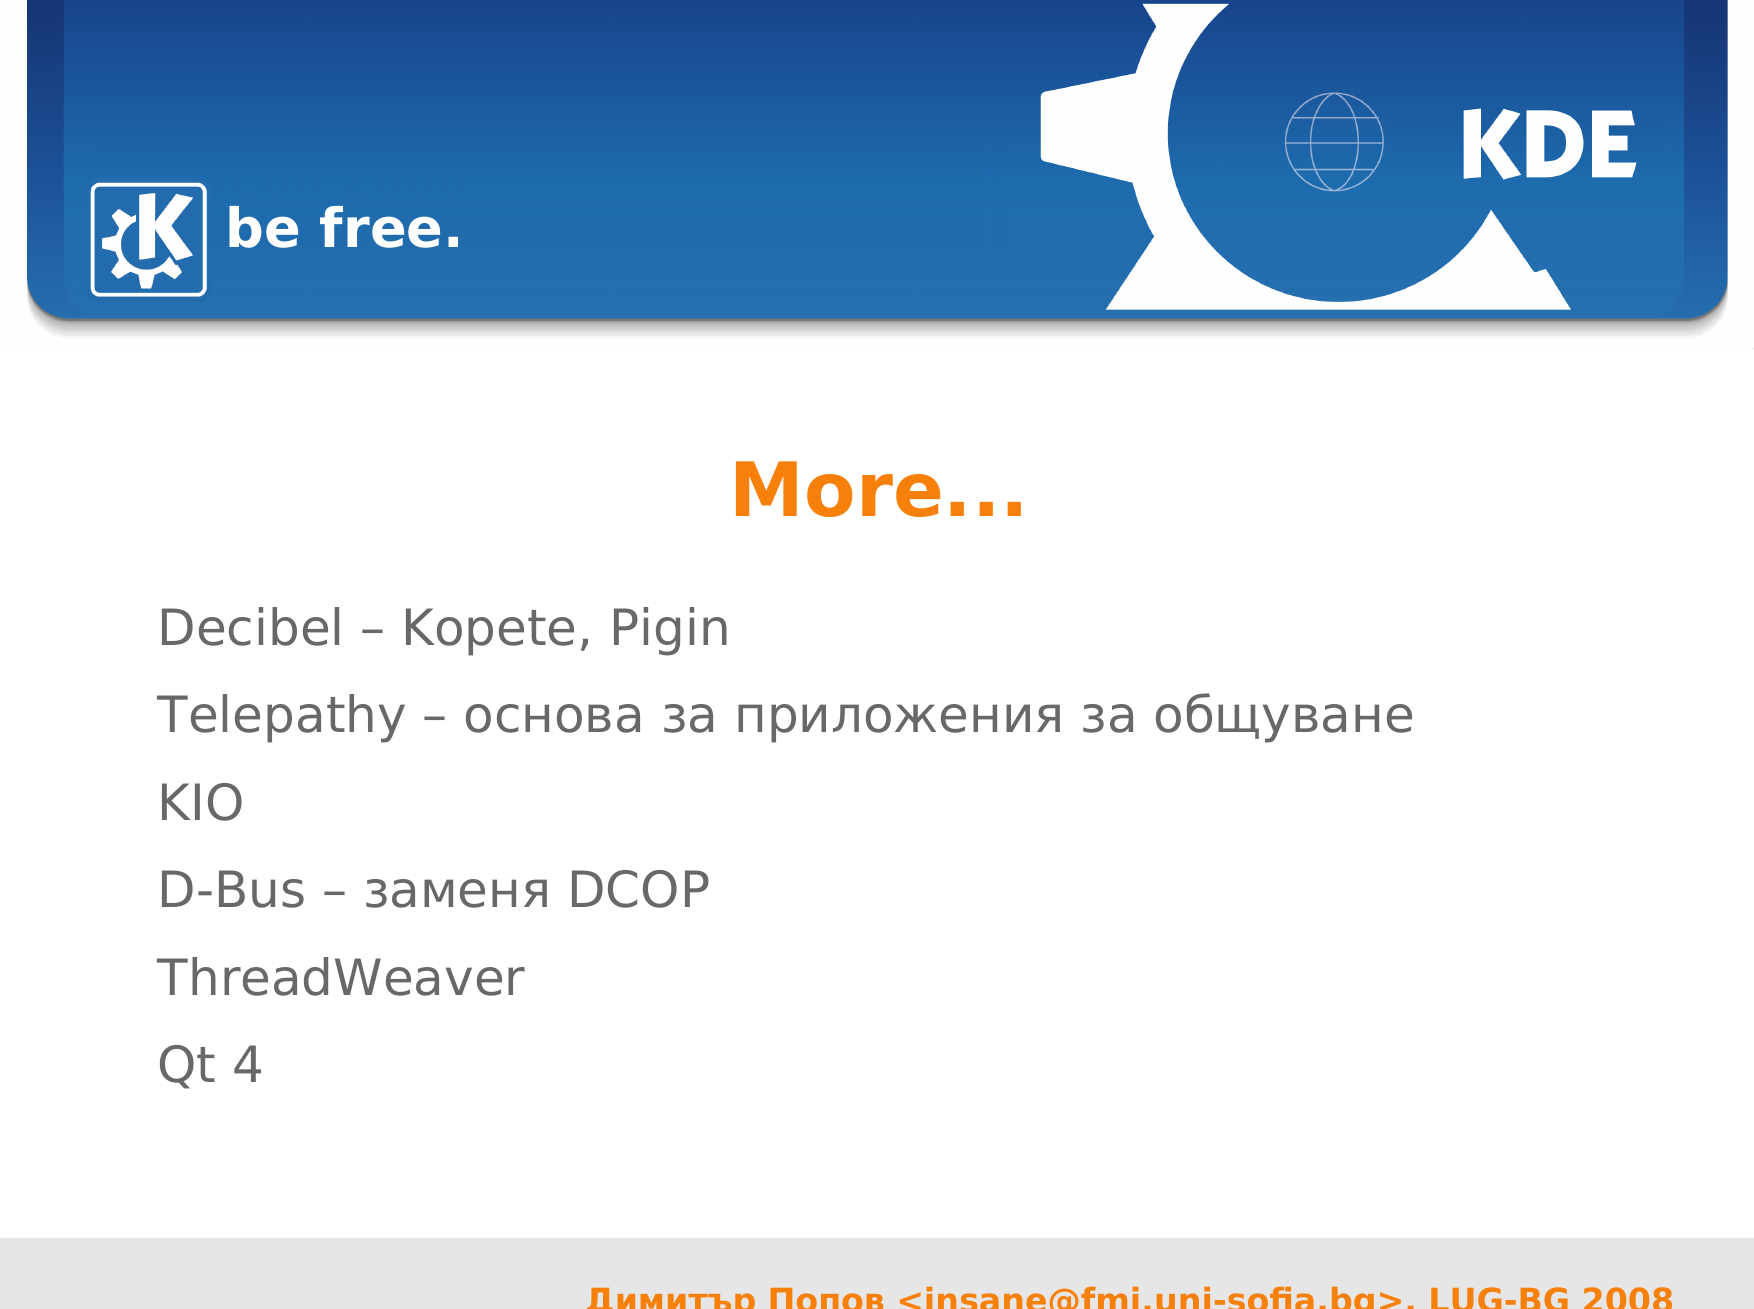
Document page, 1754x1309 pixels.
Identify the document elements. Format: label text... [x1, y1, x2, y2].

title be free. [225, 187, 1126, 271]
picture [0, 0, 1754, 349]
text_box Decibel – Kopete, Pigin Telepathy – основа за приложения за общуване KIO D-Bus – заменя DCOP ThreadWeaver Qt 4 [112, 562, 1651, 1201]
text_box More... [123, 395, 1607, 499]
